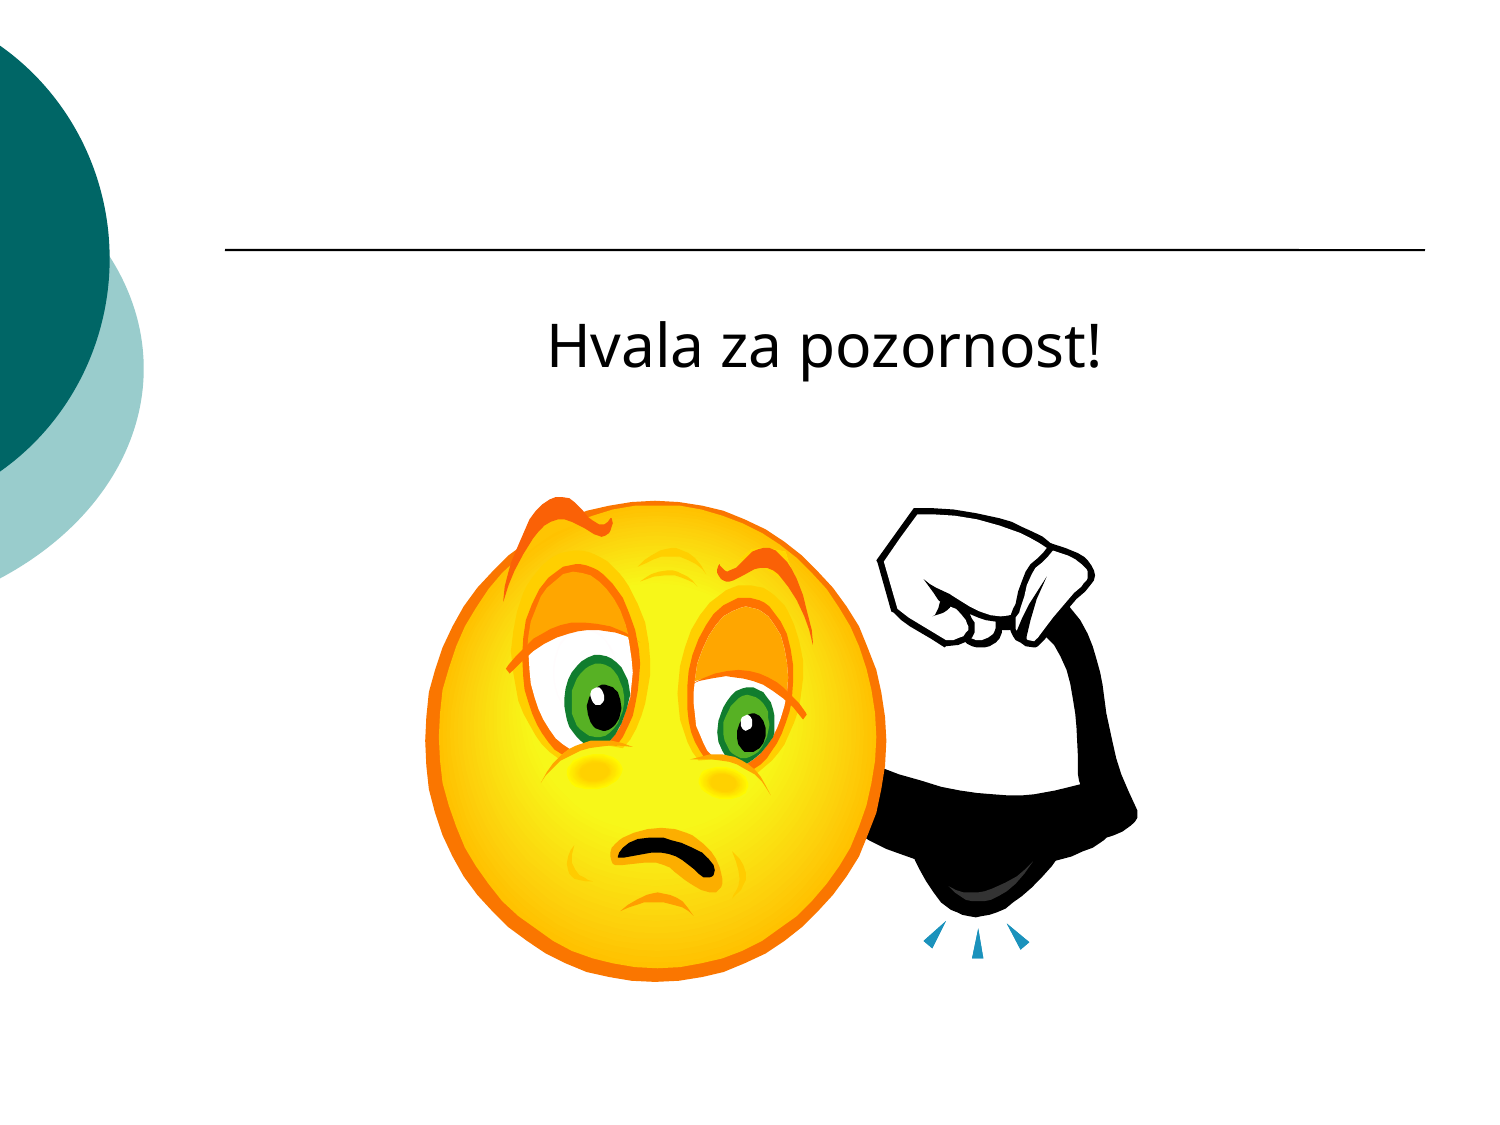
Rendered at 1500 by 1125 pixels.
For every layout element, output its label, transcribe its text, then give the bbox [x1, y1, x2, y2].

list Hvala za pozornost! [224, 299, 1425, 975]
picture [422, 494, 1140, 985]
